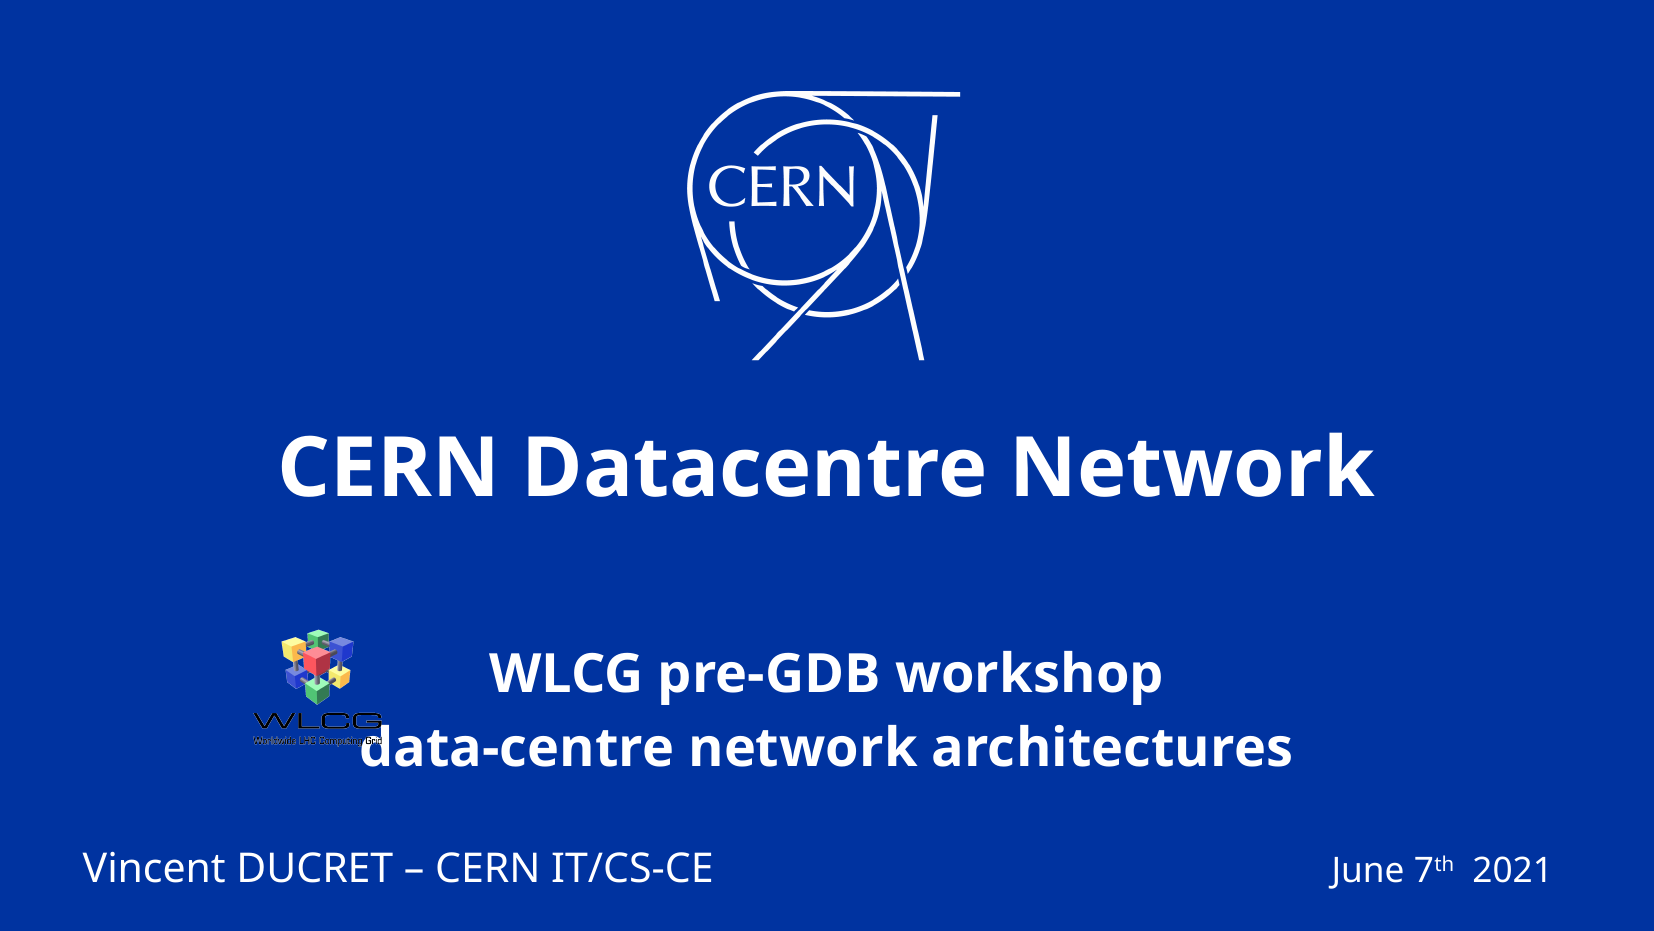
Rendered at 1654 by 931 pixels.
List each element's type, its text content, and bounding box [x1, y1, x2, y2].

picture [679, 82, 971, 372]
list Vincent DUCRET – CERN IT/CS-CE June 7th 2021 [82, 838, 1571, 898]
picture [224, 614, 409, 764]
title CERN Datacentre Network WLCG pre-GDB workshop data-centre network architectures [82, 407, 1571, 754]
